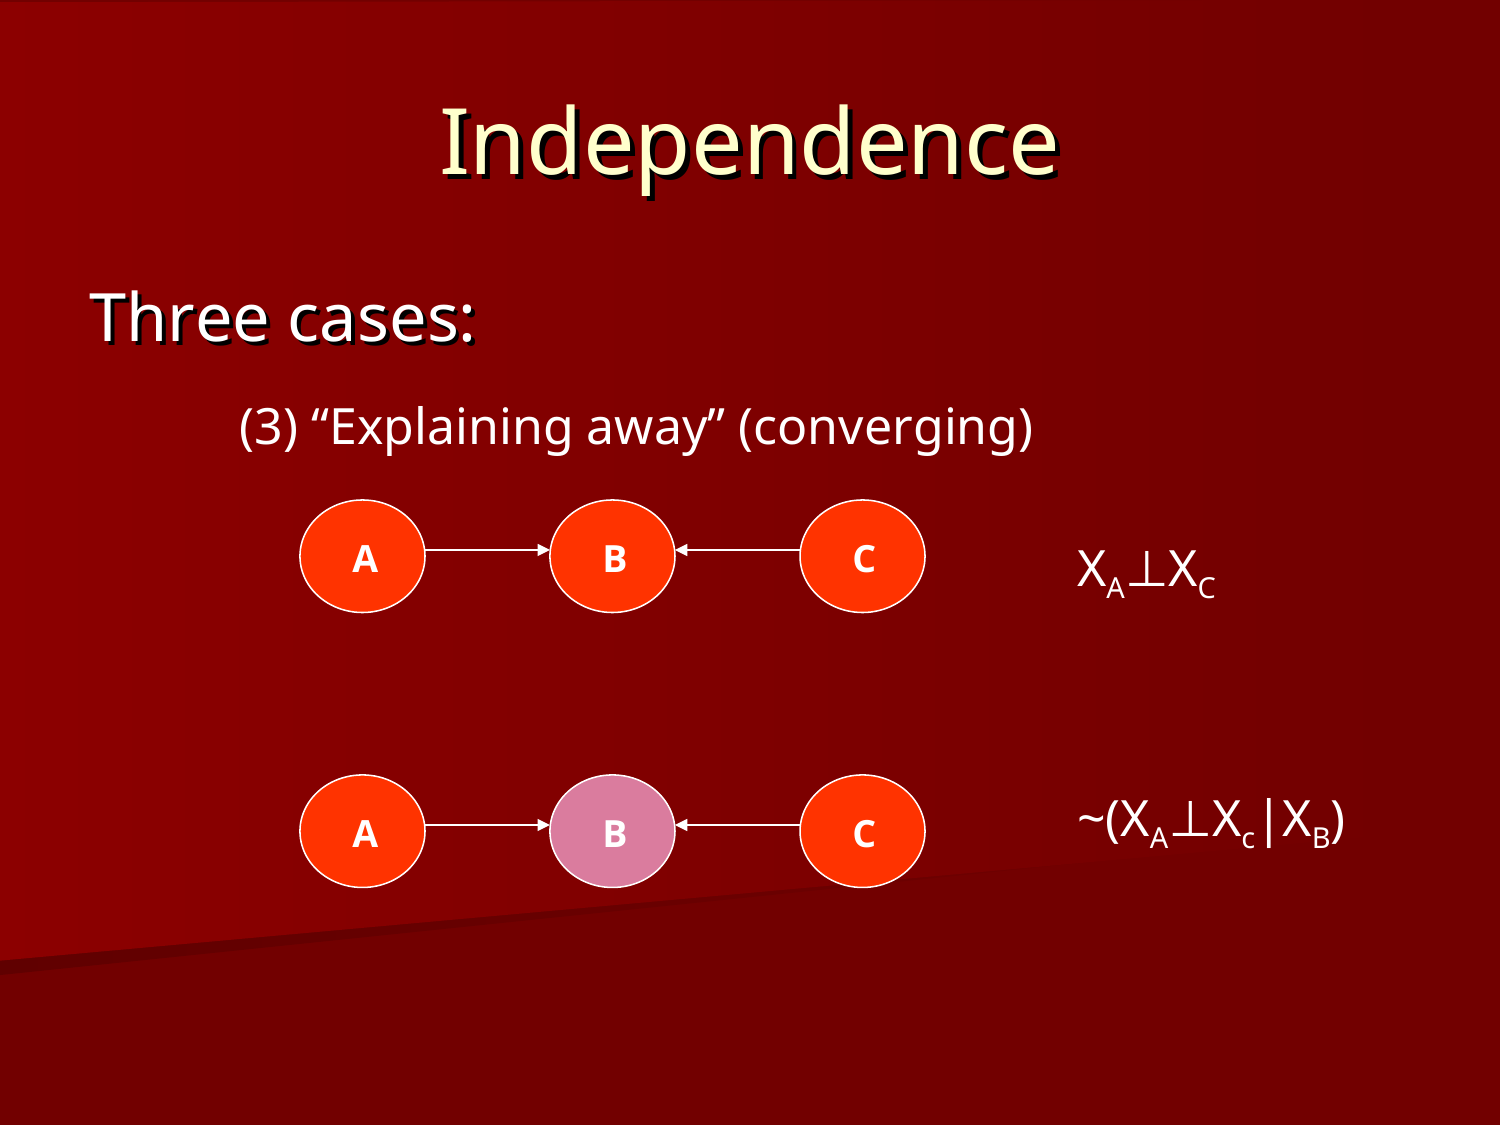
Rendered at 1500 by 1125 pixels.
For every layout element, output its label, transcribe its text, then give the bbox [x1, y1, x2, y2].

text_box [549, 499, 676, 613]
text_box [299, 499, 426, 613]
text_box C [837, 799, 913, 867]
title Independence [75, 45, 1426, 233]
text_box [299, 774, 426, 888]
text_box C [837, 524, 913, 592]
text_box [800, 774, 926, 888]
text_box B [587, 524, 663, 592]
list Three cases: (3) “Explaining away” (converging) [75, 262, 1426, 1001]
text_box ~(XA⊥Xc|XB) [1062, 774, 1388, 865]
text_box A [337, 524, 413, 592]
text_box B [587, 799, 663, 867]
text_box [800, 499, 926, 613]
text_box [549, 774, 676, 888]
text_box A [337, 799, 413, 867]
text_box XA⊥XC [1062, 524, 1388, 615]
